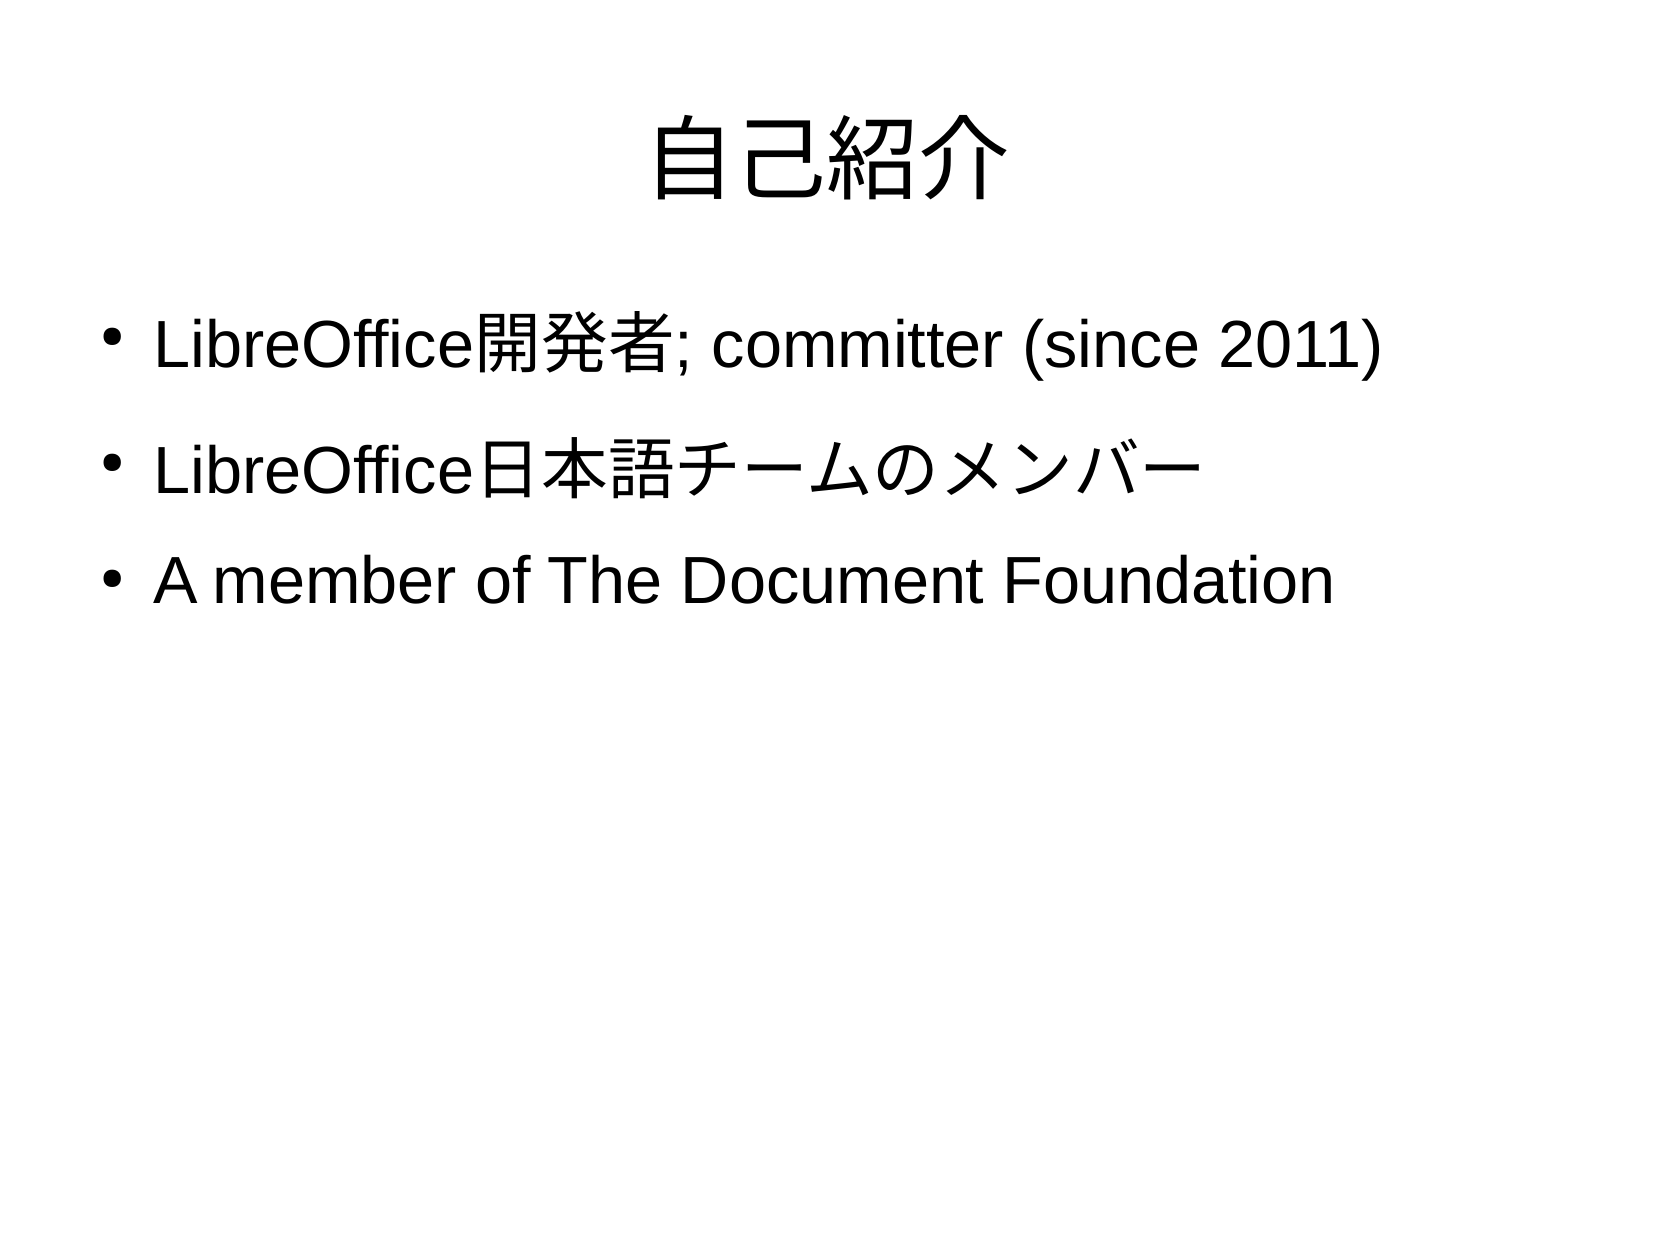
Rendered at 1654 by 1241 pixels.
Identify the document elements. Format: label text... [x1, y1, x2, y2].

title 自己紹介 [82, 49, 1571, 257]
list LibreOffice開発者; committer (since 2011) LibreOffice日本語チームのメンバー A member of The Document Foundation [82, 290, 1571, 1010]
